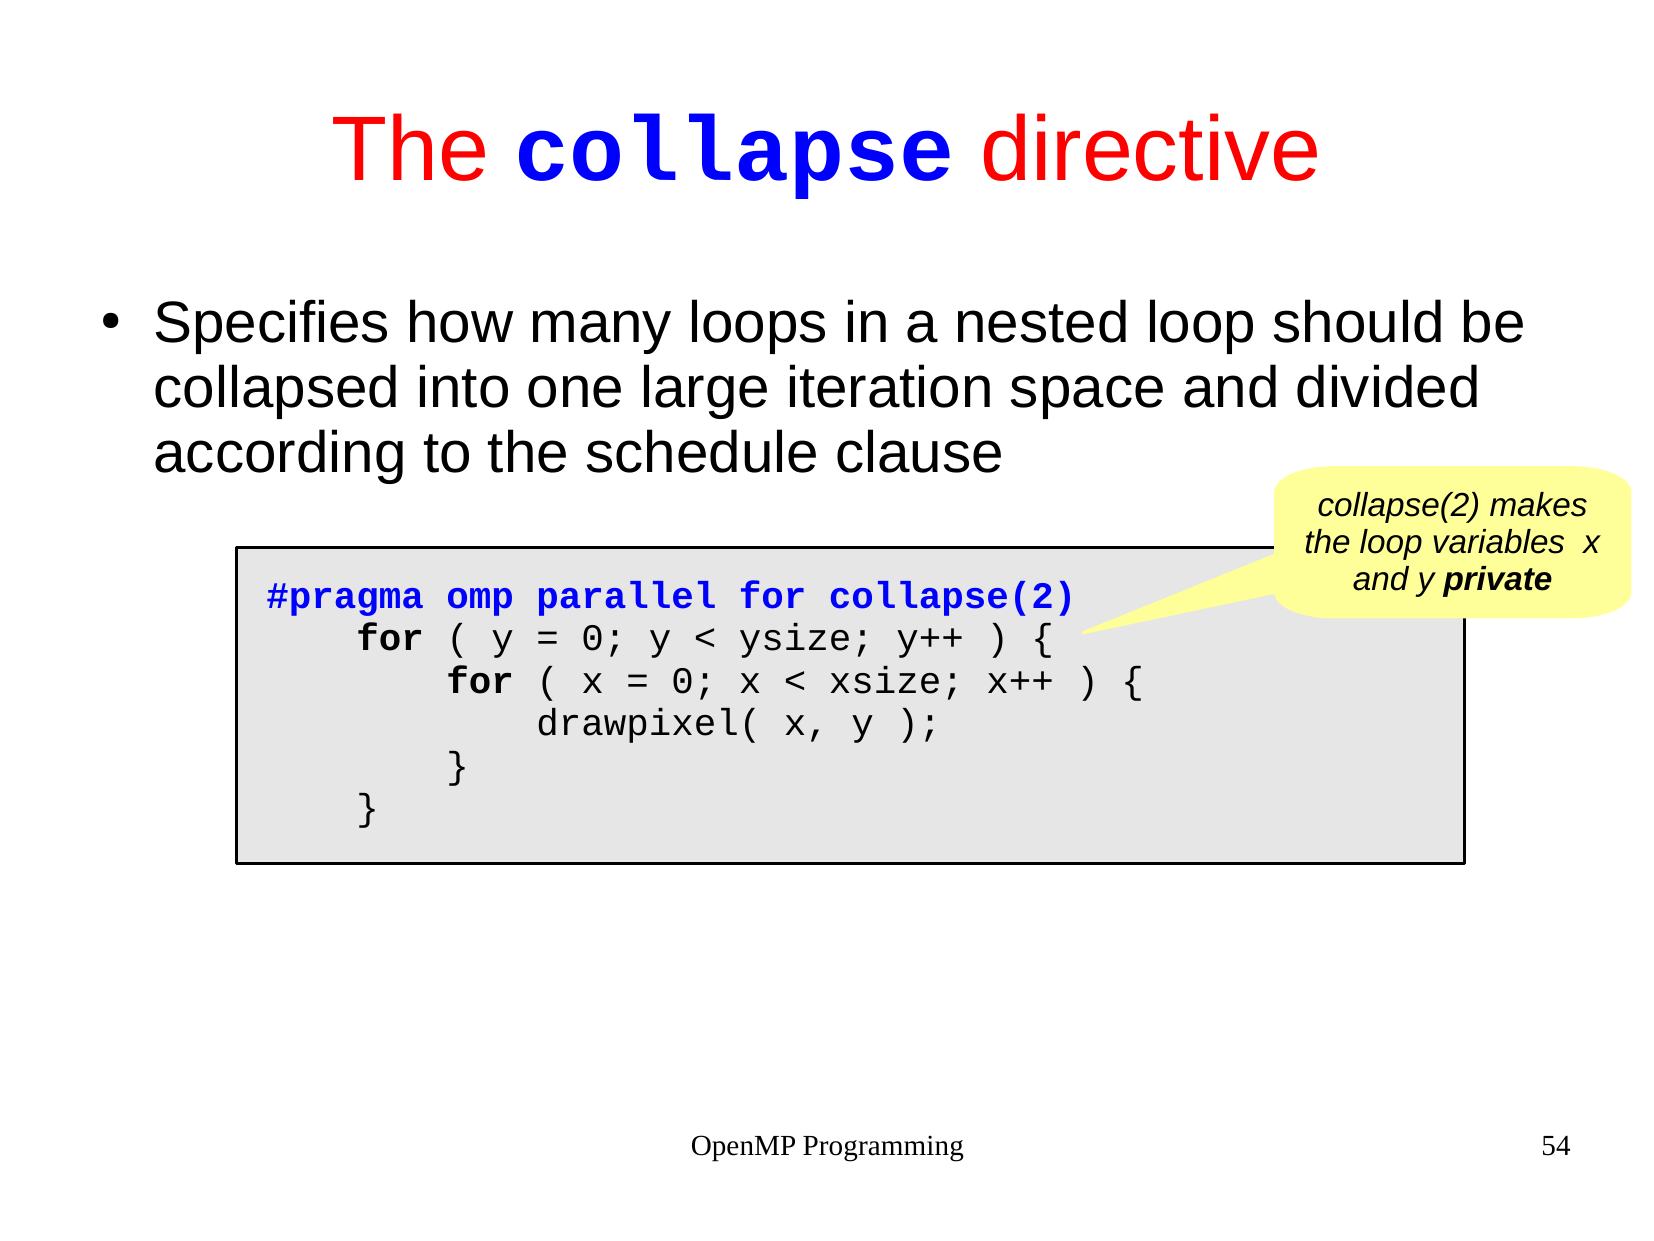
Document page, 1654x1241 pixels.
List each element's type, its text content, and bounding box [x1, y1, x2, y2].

list Specifies how many loops in a nested loop should be collapsed into one large iteration space and divided according to the schedule clause [82, 290, 1571, 1109]
title The collapse directive [82, 49, 1571, 257]
text_box [328, 747, 1557, 818]
text_box #pragma omp parallel for collapse(2) for ( y = 0; y < ysize; y++ ) { for ( x = 0; x < xsize; x++ ) { drawpixel( x, y ); } } [236, 547, 1465, 864]
text_box collapse(2) makes the loop variables x and y private [1083, 467, 1630, 633]
